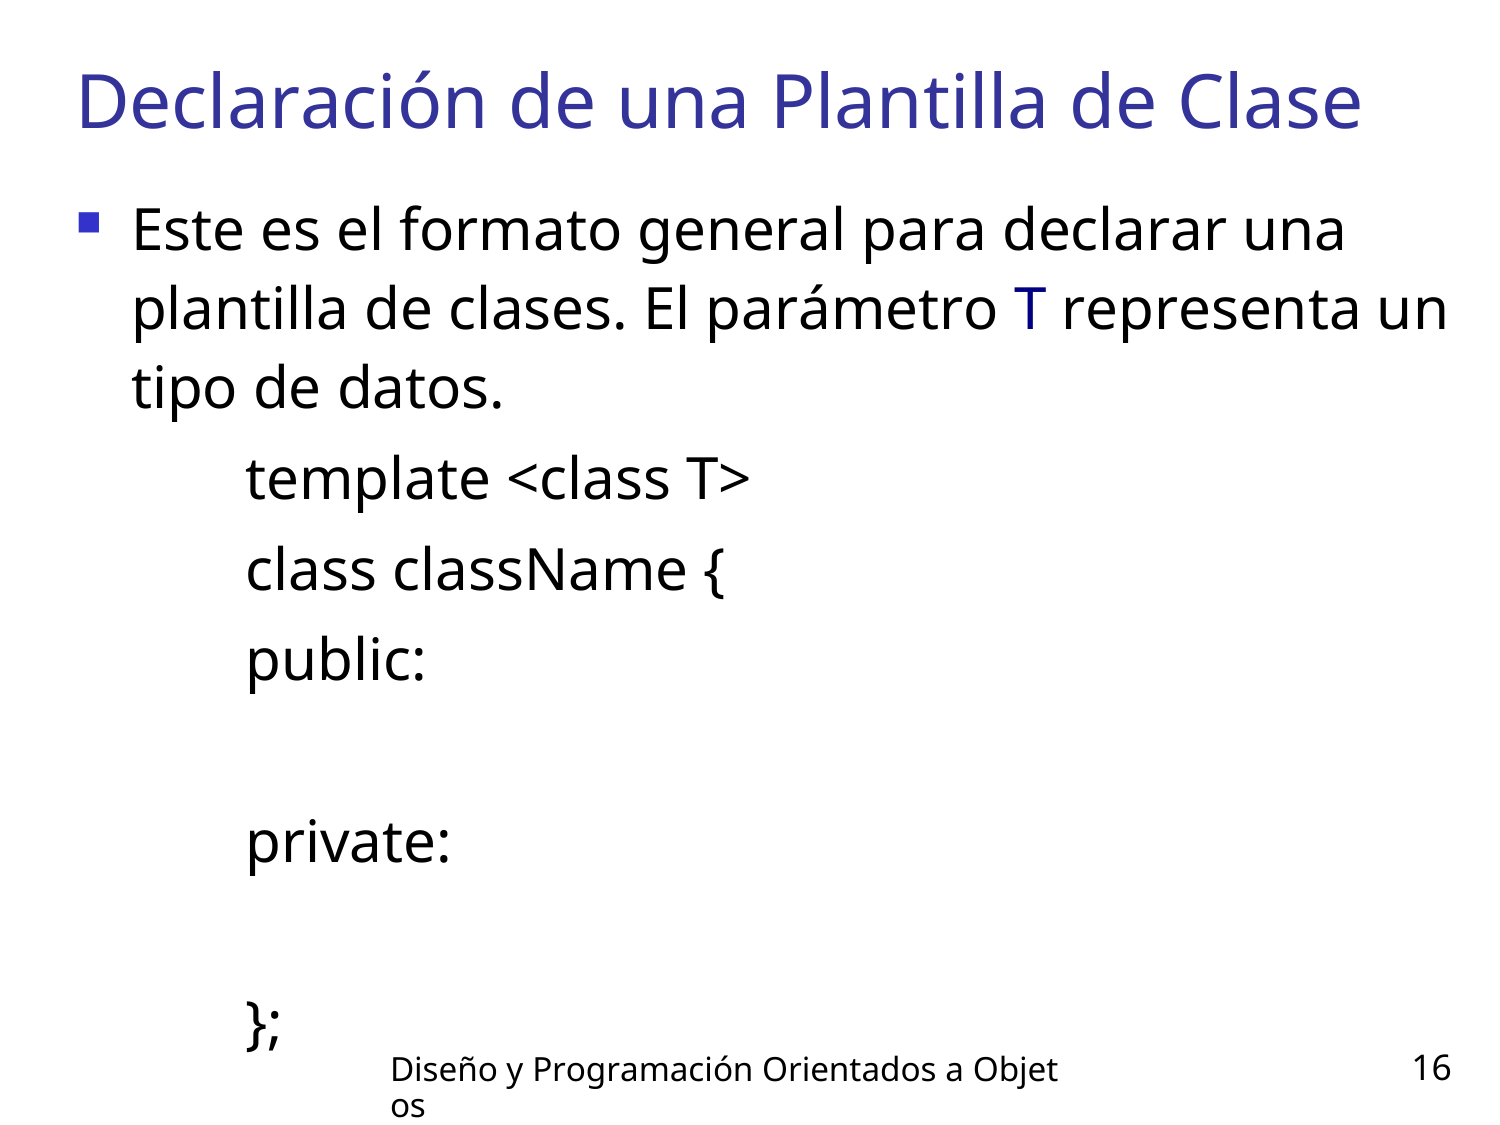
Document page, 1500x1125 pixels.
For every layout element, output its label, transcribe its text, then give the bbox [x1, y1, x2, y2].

title Declaración de una Plantilla de Clase [75, 18, 1466, 181]
list Este es el formato general para declarar una plantilla de clases. El parámetro T representa un tipo de datos. template <class T> class className { public: private: }; [75, 188, 1463, 994]
